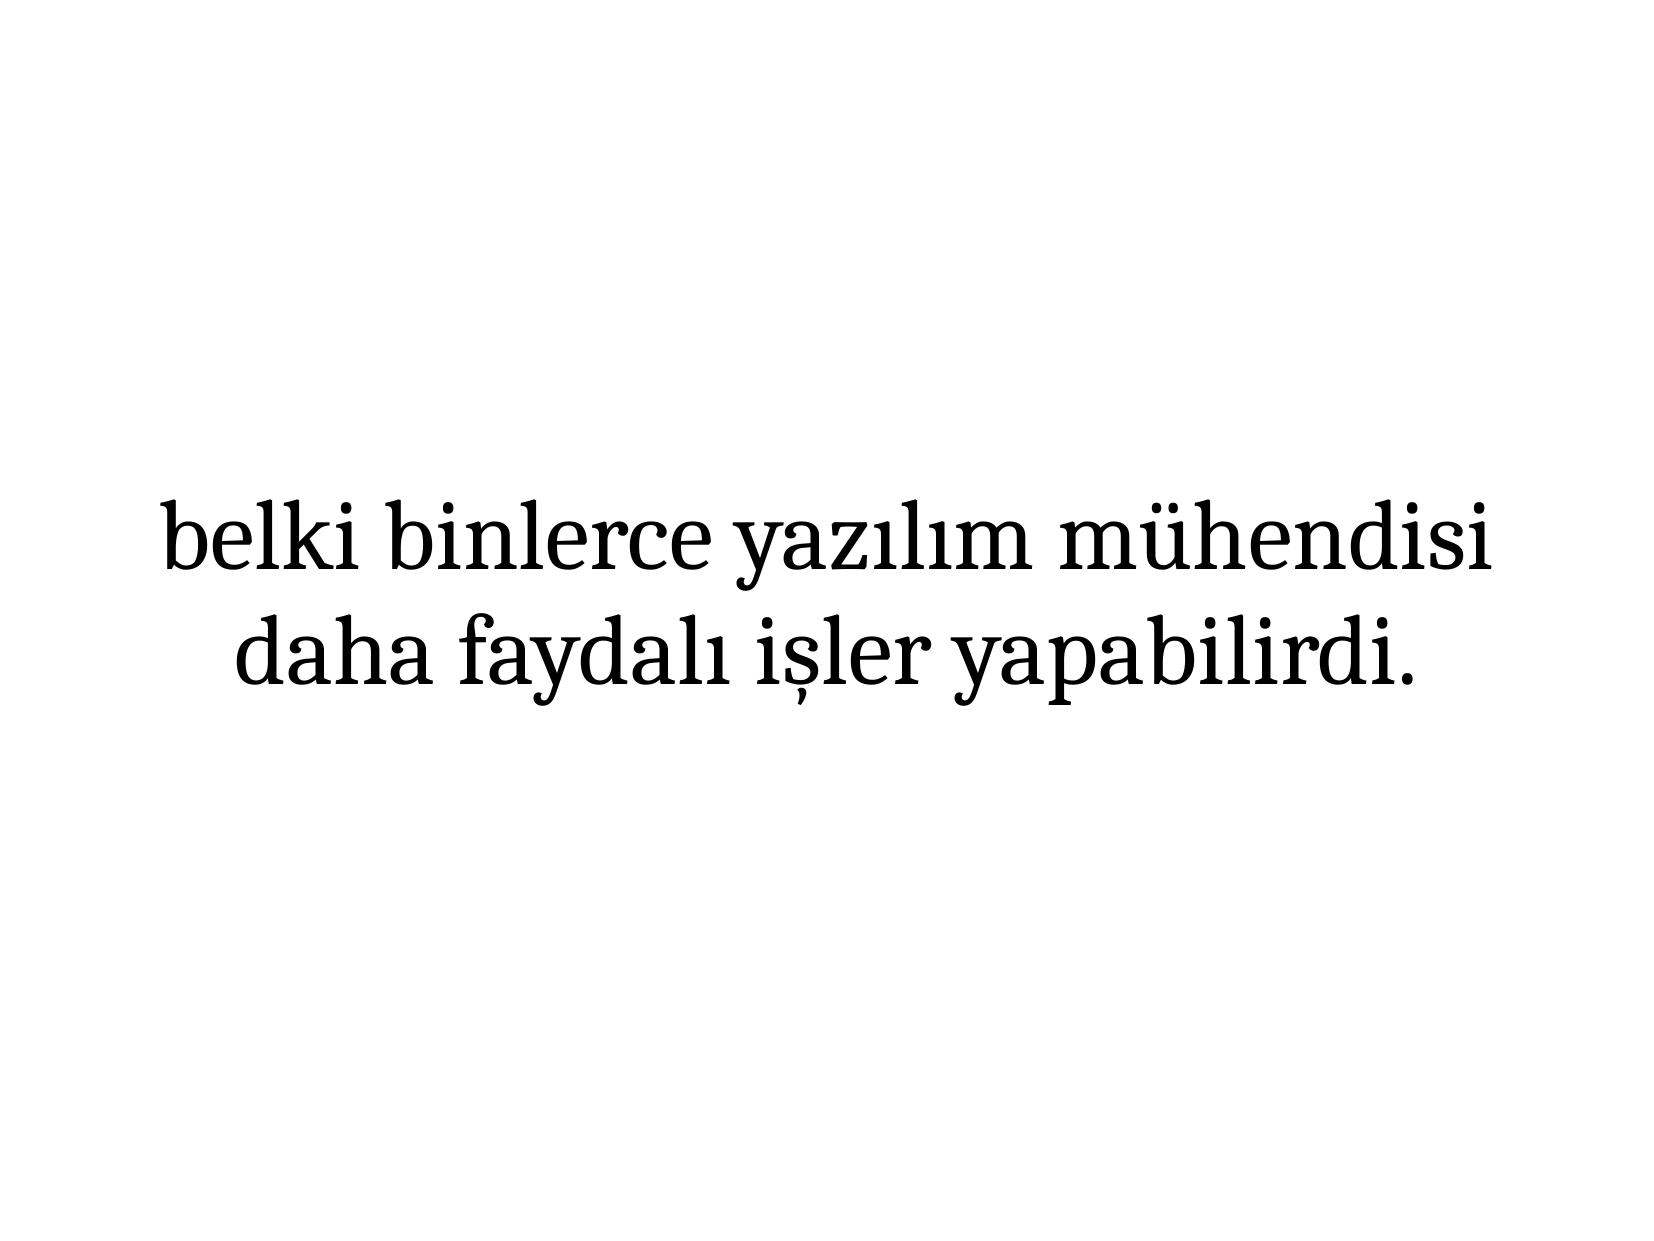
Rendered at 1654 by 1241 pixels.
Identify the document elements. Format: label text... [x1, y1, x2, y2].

title belki binlerce yazılım mühendisi daha faydalı işler yapabilirdi. [82, 281, 1571, 908]
